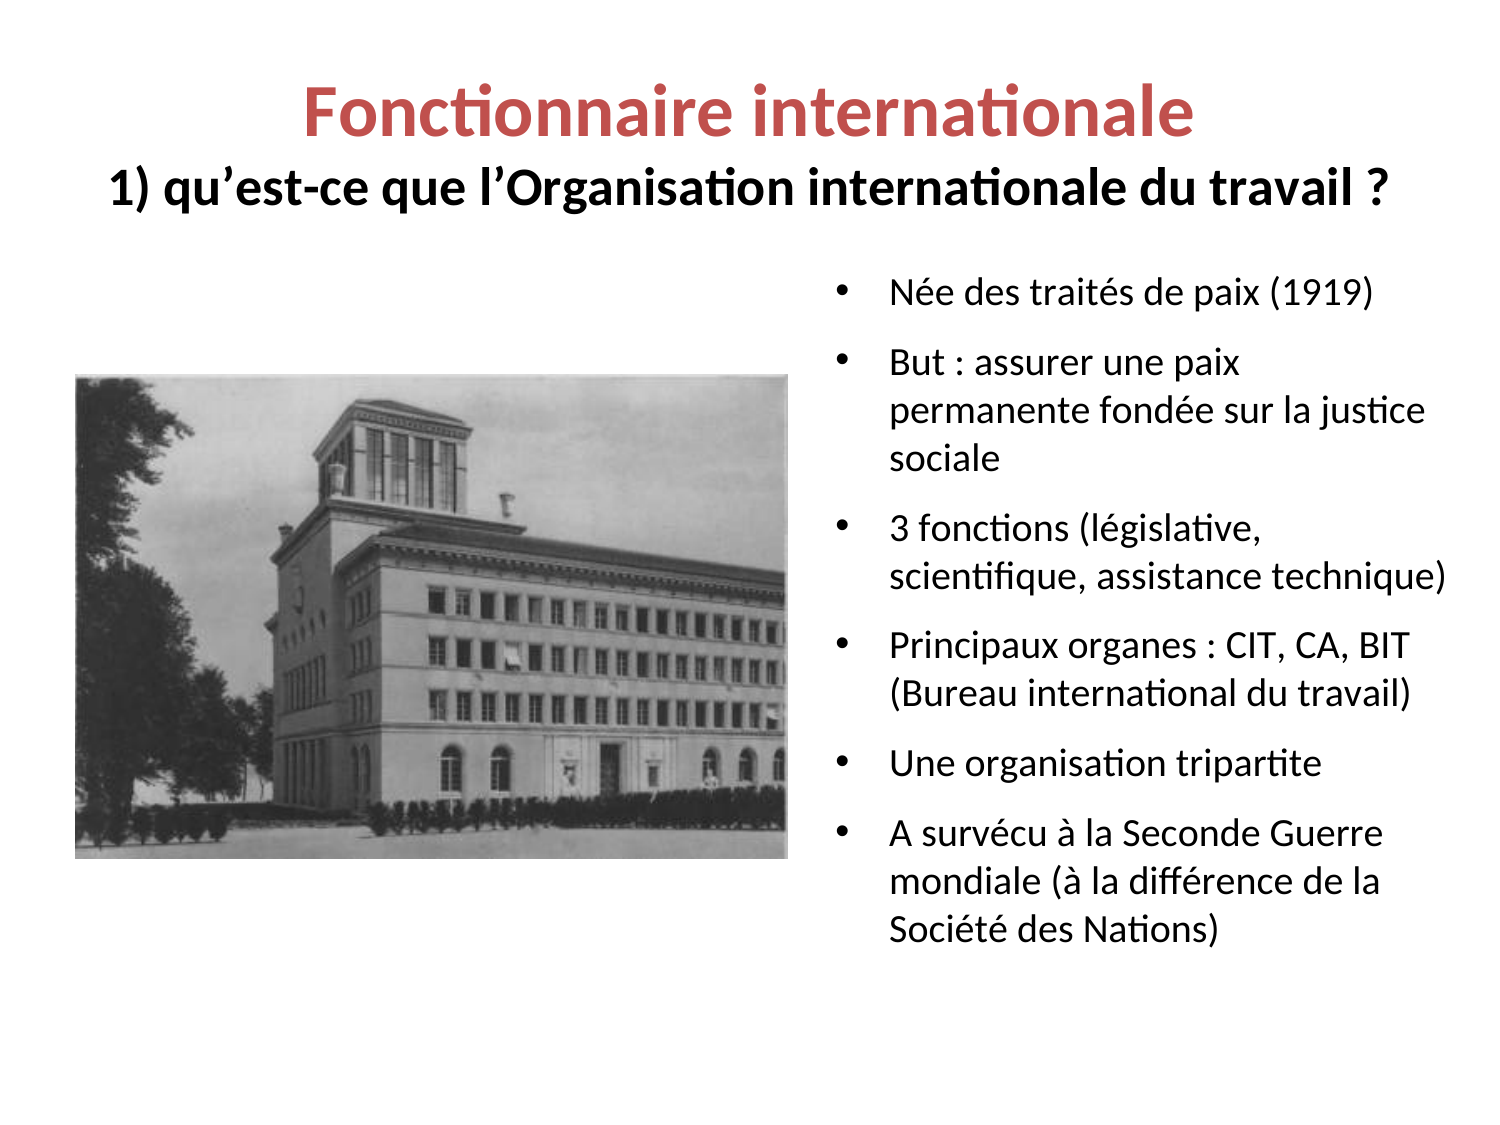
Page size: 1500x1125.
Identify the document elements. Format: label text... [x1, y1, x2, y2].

title Fonctionnaire internationale 1) qu’est-ce que l’Organisation internationale du travail ? [75, 45, 1426, 233]
picture [75, 374, 788, 859]
list Née des traités de paix (1919) But : assurer une paix permanente fondée sur la justice sociale 3 fonctions (législative, scientifique, assistance technique) Principaux organes : CIT, CA, BIT (Bureau international du travail) Une organisation tripartite A survécu à la Seconde Guerre mondiale (à la différence de la Société des Nations) [820, 257, 1465, 1005]
